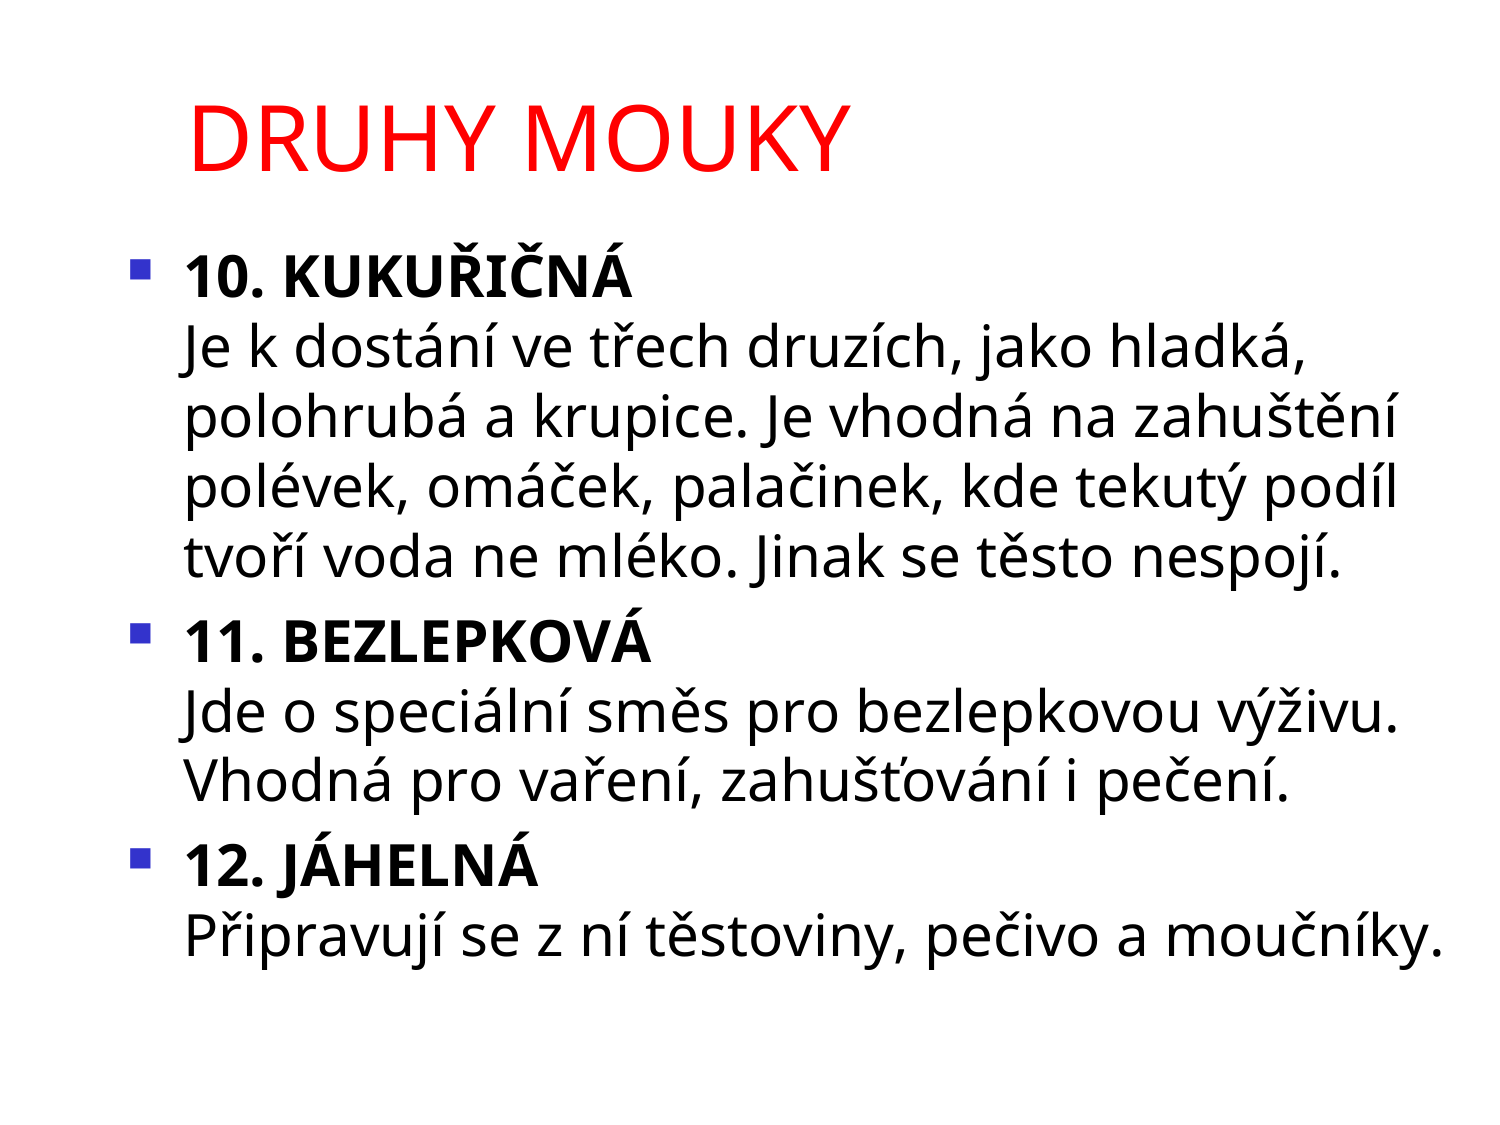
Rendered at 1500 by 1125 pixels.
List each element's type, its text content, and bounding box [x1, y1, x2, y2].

title DRUHY MOUKY [171, 0, 1450, 198]
list 10. KUKUŘIČNÁ Je k dostání ve třech druzích, jako hladká, polohrubá a krupice. Je vhodná na zahuštění polévek, omáček, palačinek, kde tekutý podíl tvoří voda ne mléko. Jinak se těsto nespojí. 11. BEZLEPKOVÁ Jde o speciální směs pro bezlepkovou výživu. Vhodná pro vaření, zahušťování i pečení. 12. JÁHELNÁ Připravují se z ní těstoviny, pečivo a moučníky. [112, 231, 1471, 1071]
